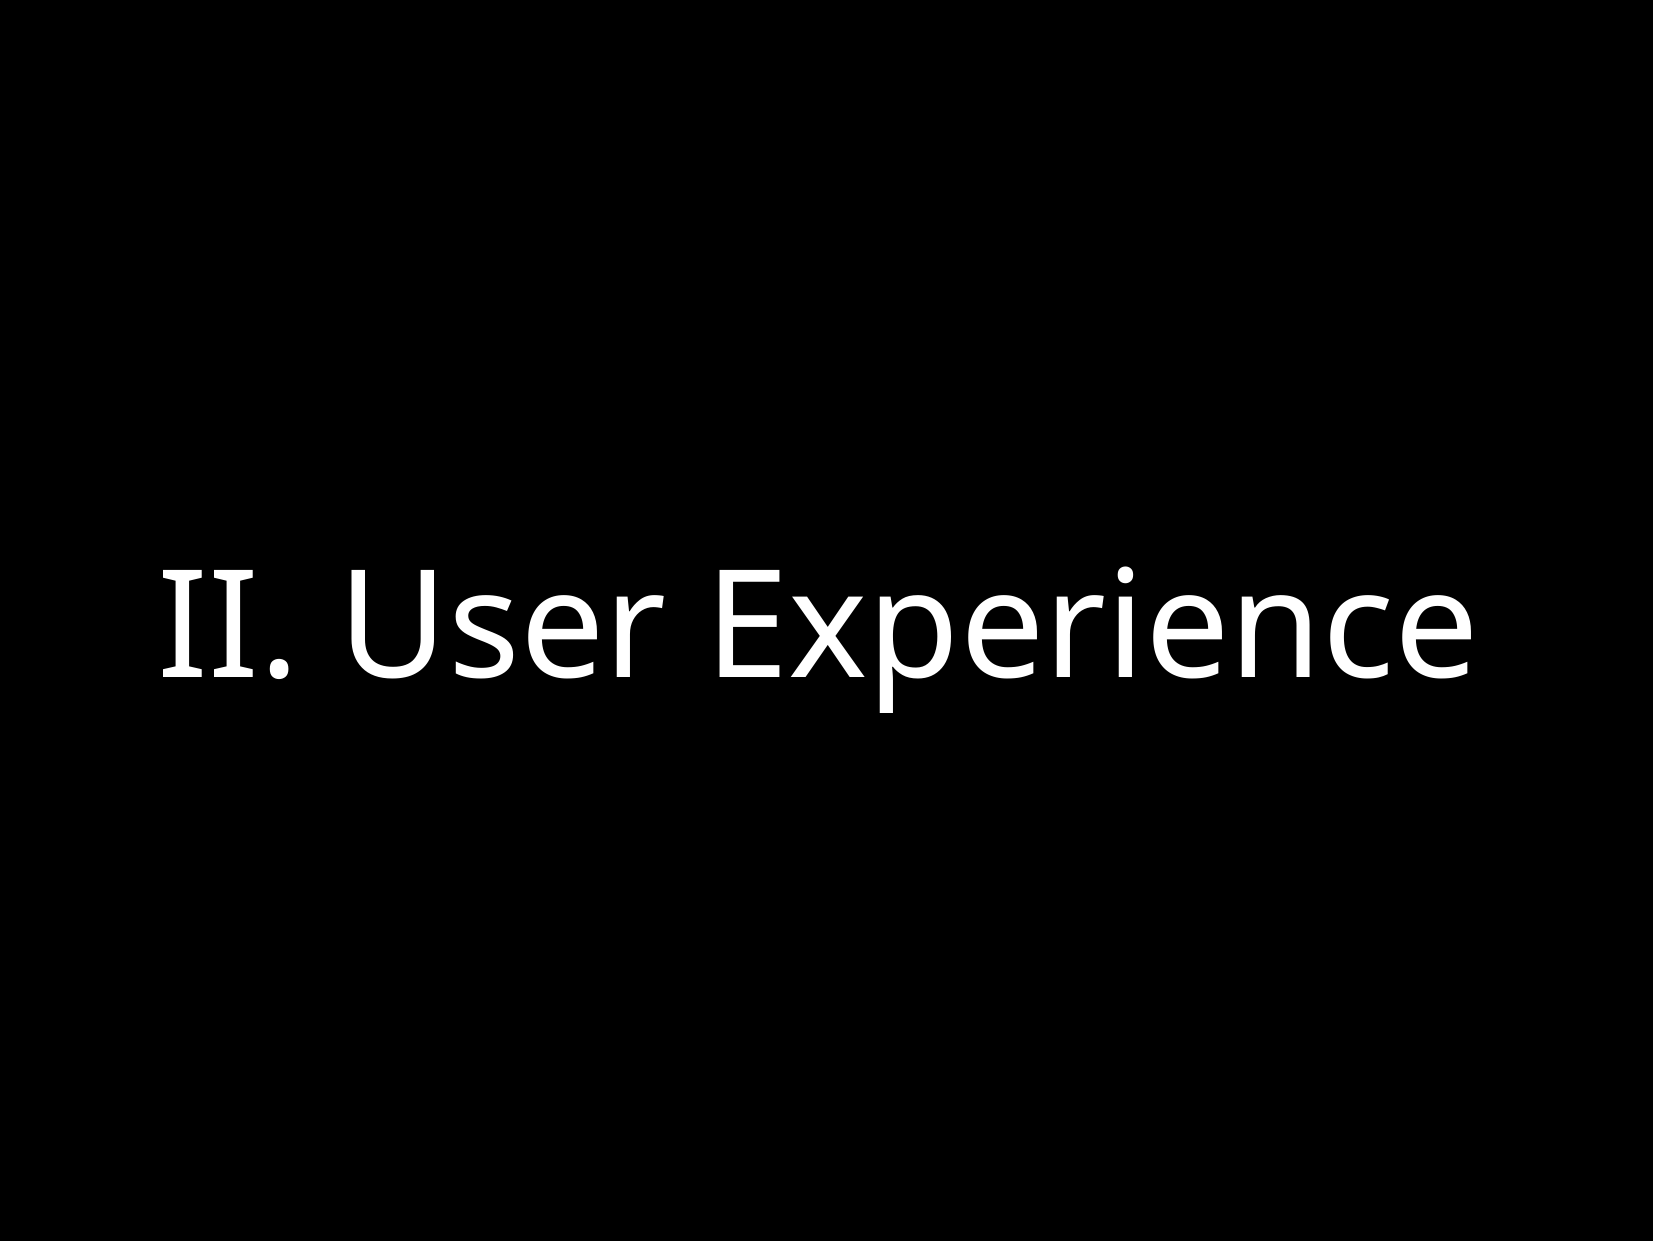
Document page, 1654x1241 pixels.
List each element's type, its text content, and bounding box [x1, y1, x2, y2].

title II. User Experience [74, 525, 1563, 713]
